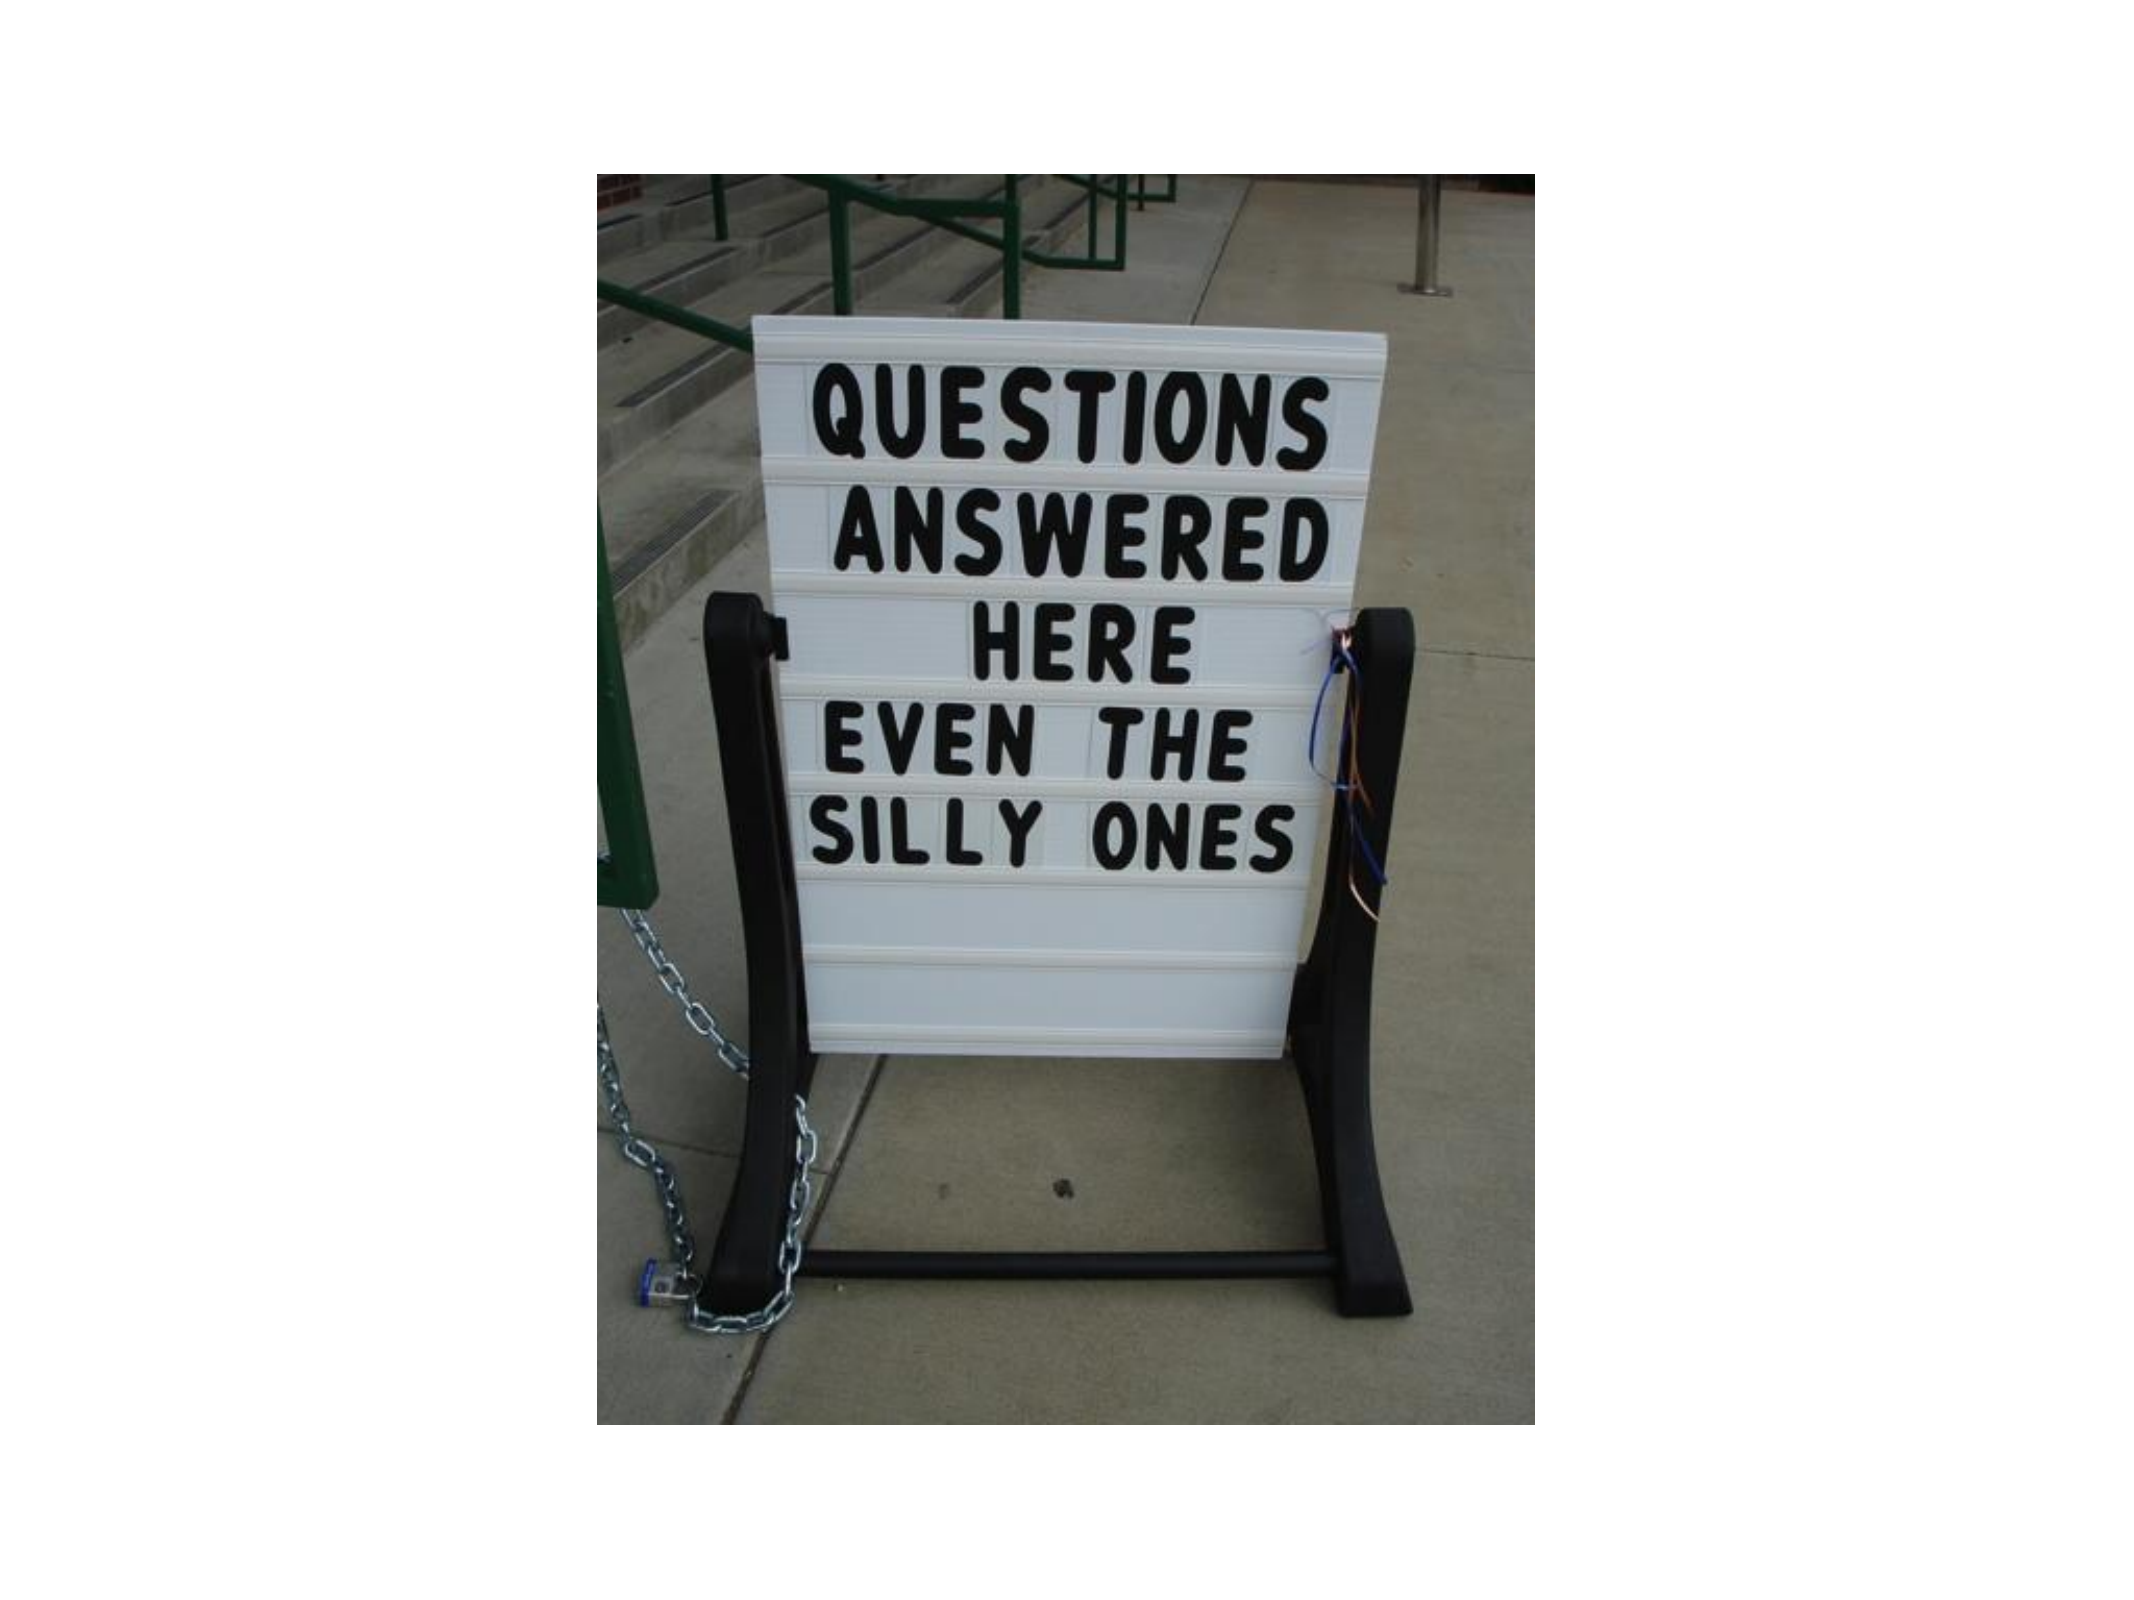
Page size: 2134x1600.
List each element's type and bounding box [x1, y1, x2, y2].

picture [597, 174, 1535, 1426]
